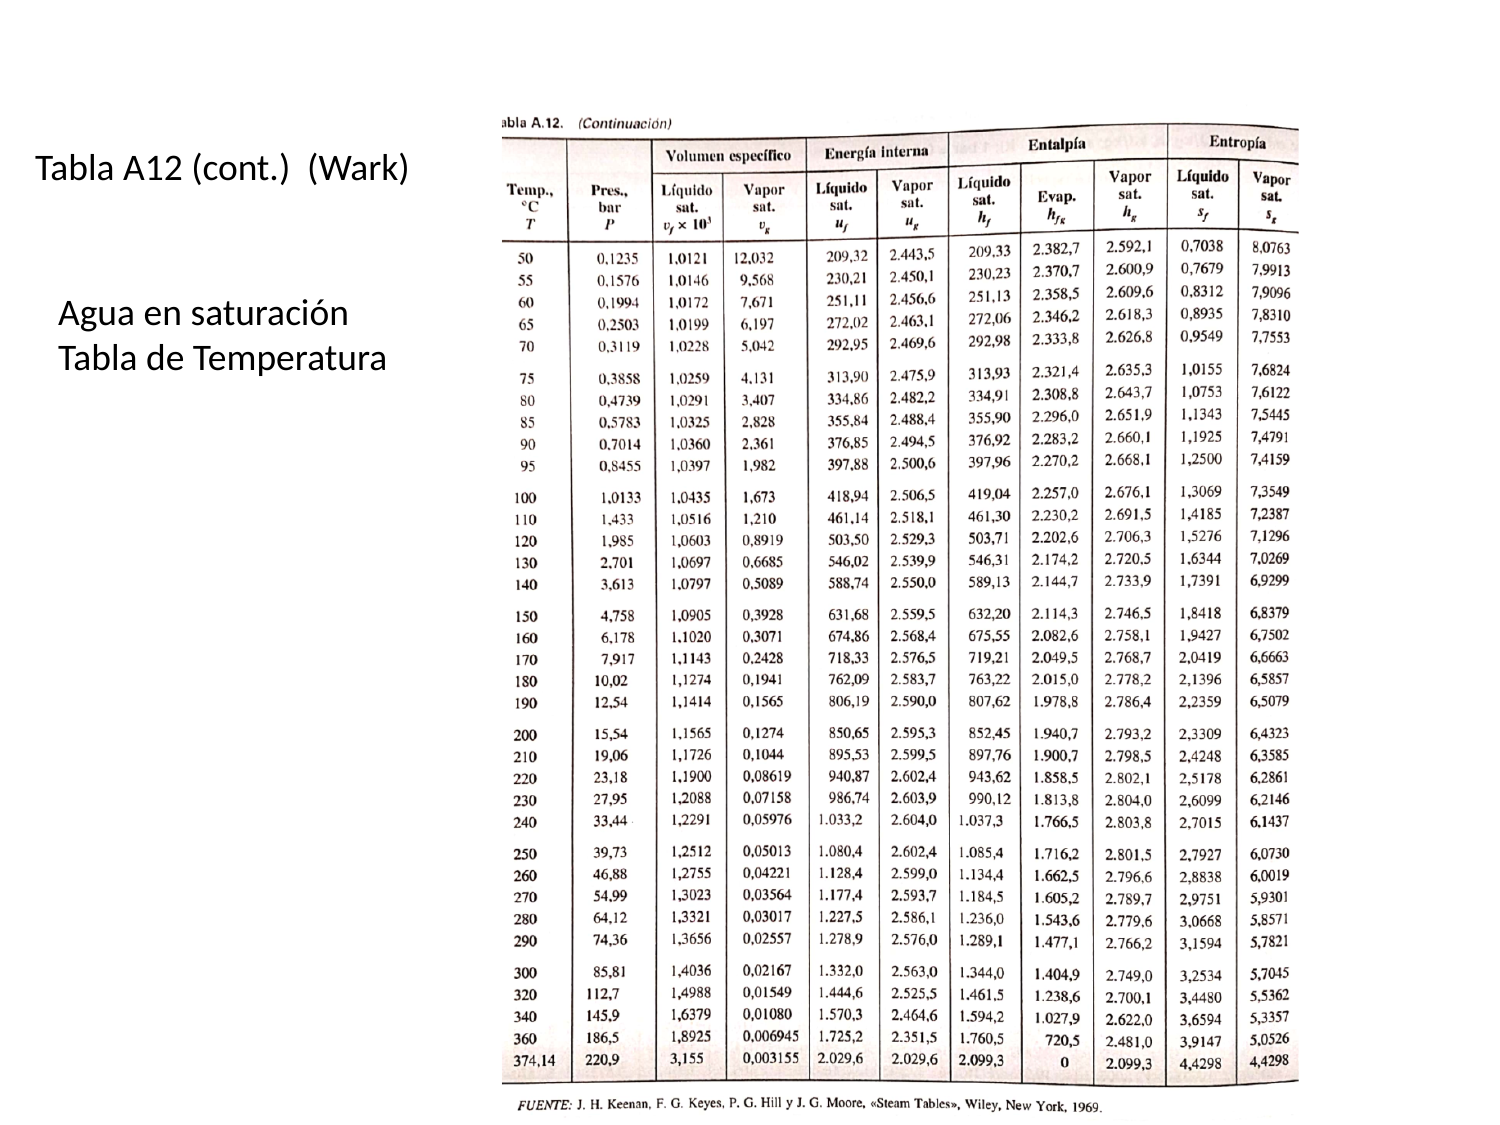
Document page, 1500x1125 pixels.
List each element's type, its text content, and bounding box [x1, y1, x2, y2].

text_box Tabla A12 (cont.) (Wark) [20, 135, 425, 196]
picture [501, 103, 1299, 1125]
text_box Agua en saturación Tabla de Temperatura [43, 280, 403, 386]
